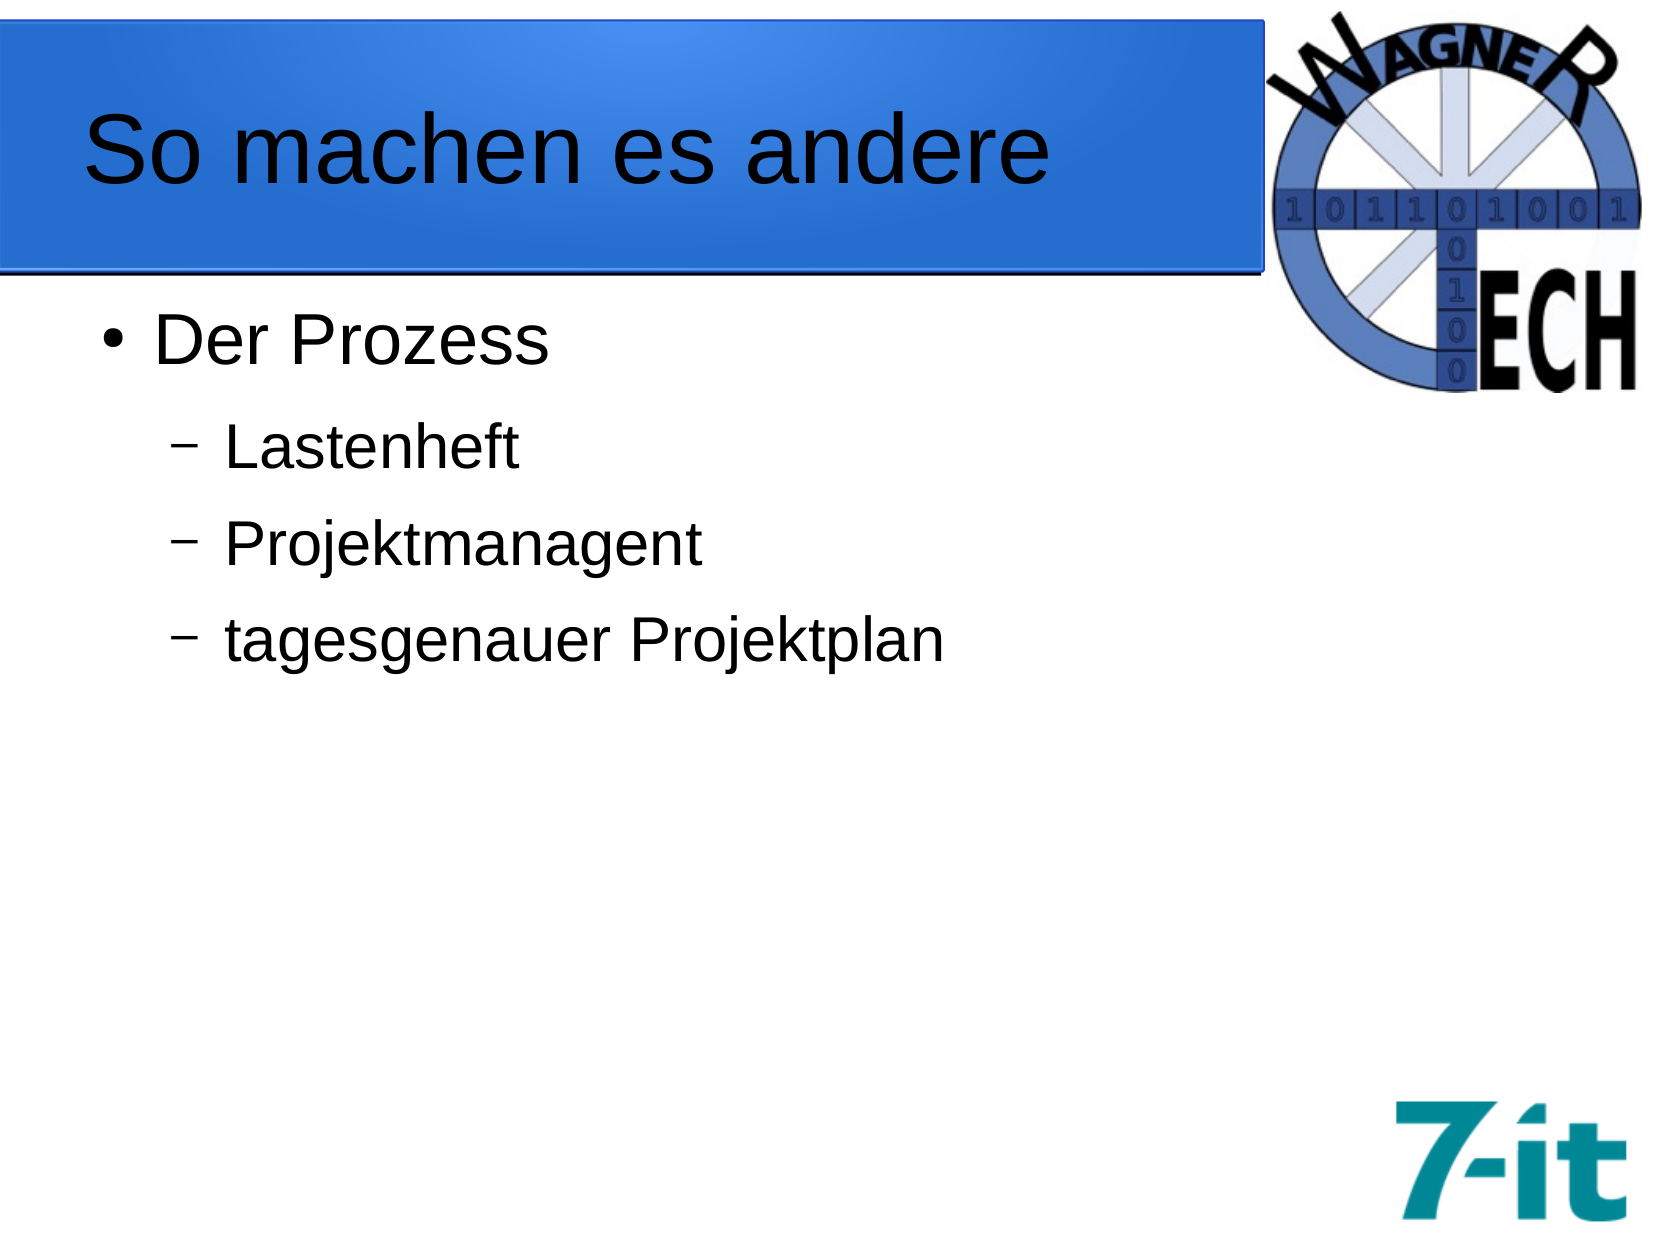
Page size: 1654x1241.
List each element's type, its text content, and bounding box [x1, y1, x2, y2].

title So machen es andere [82, 47, 1235, 252]
picture [1266, 11, 1642, 393]
list Der Prozess Lastenheft Projektmanagent tagesgenauer Projektplan [82, 299, 1571, 1019]
picture [1370, 1086, 1639, 1228]
